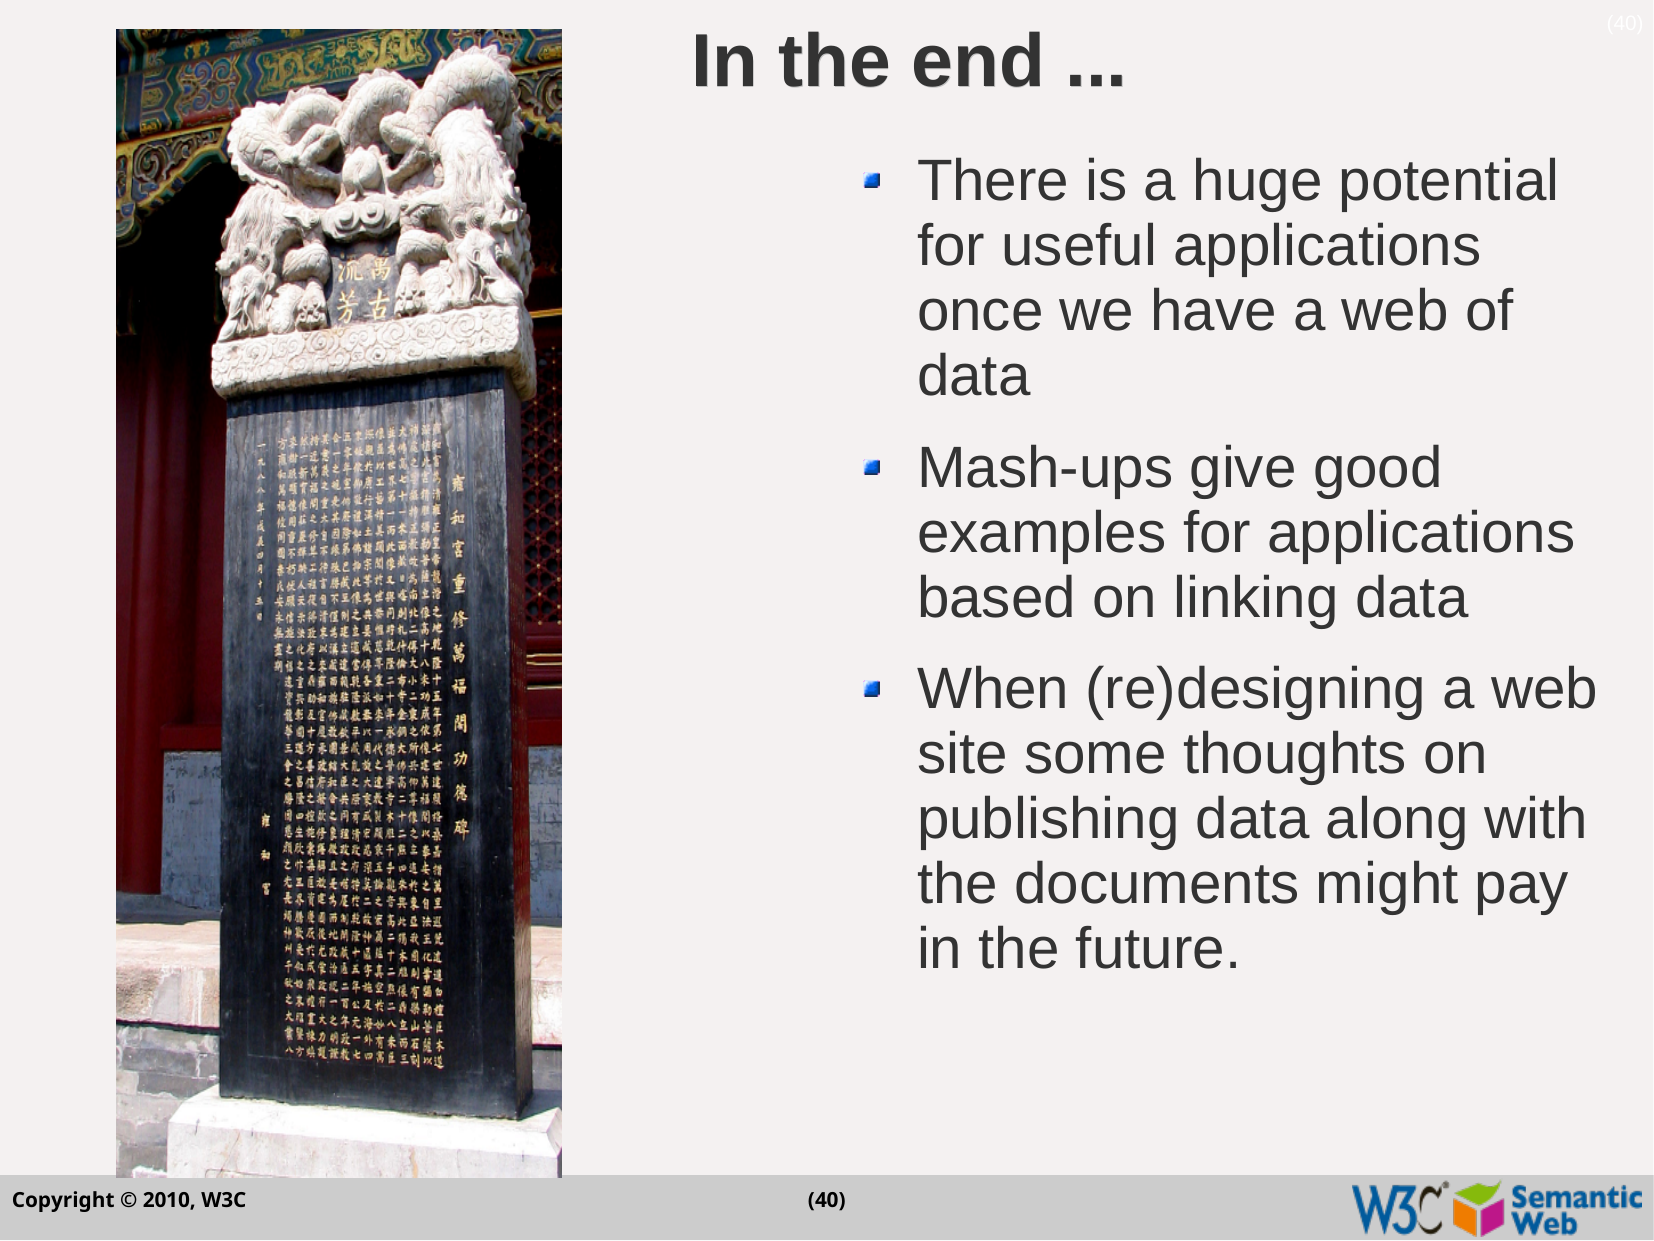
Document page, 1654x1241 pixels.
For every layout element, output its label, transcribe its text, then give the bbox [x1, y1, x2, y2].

picture [1352, 1178, 1642, 1237]
title In the end ... [0, 0, 1654, 119]
picture [116, 29, 562, 1178]
list There is a huge potential for useful applications once we have a web of data Mash-ups give good examples for applications based on linking data When (re)designing a web site some thoughts on publishing data along with the documents might pay in the future. [846, 147, 1625, 1134]
